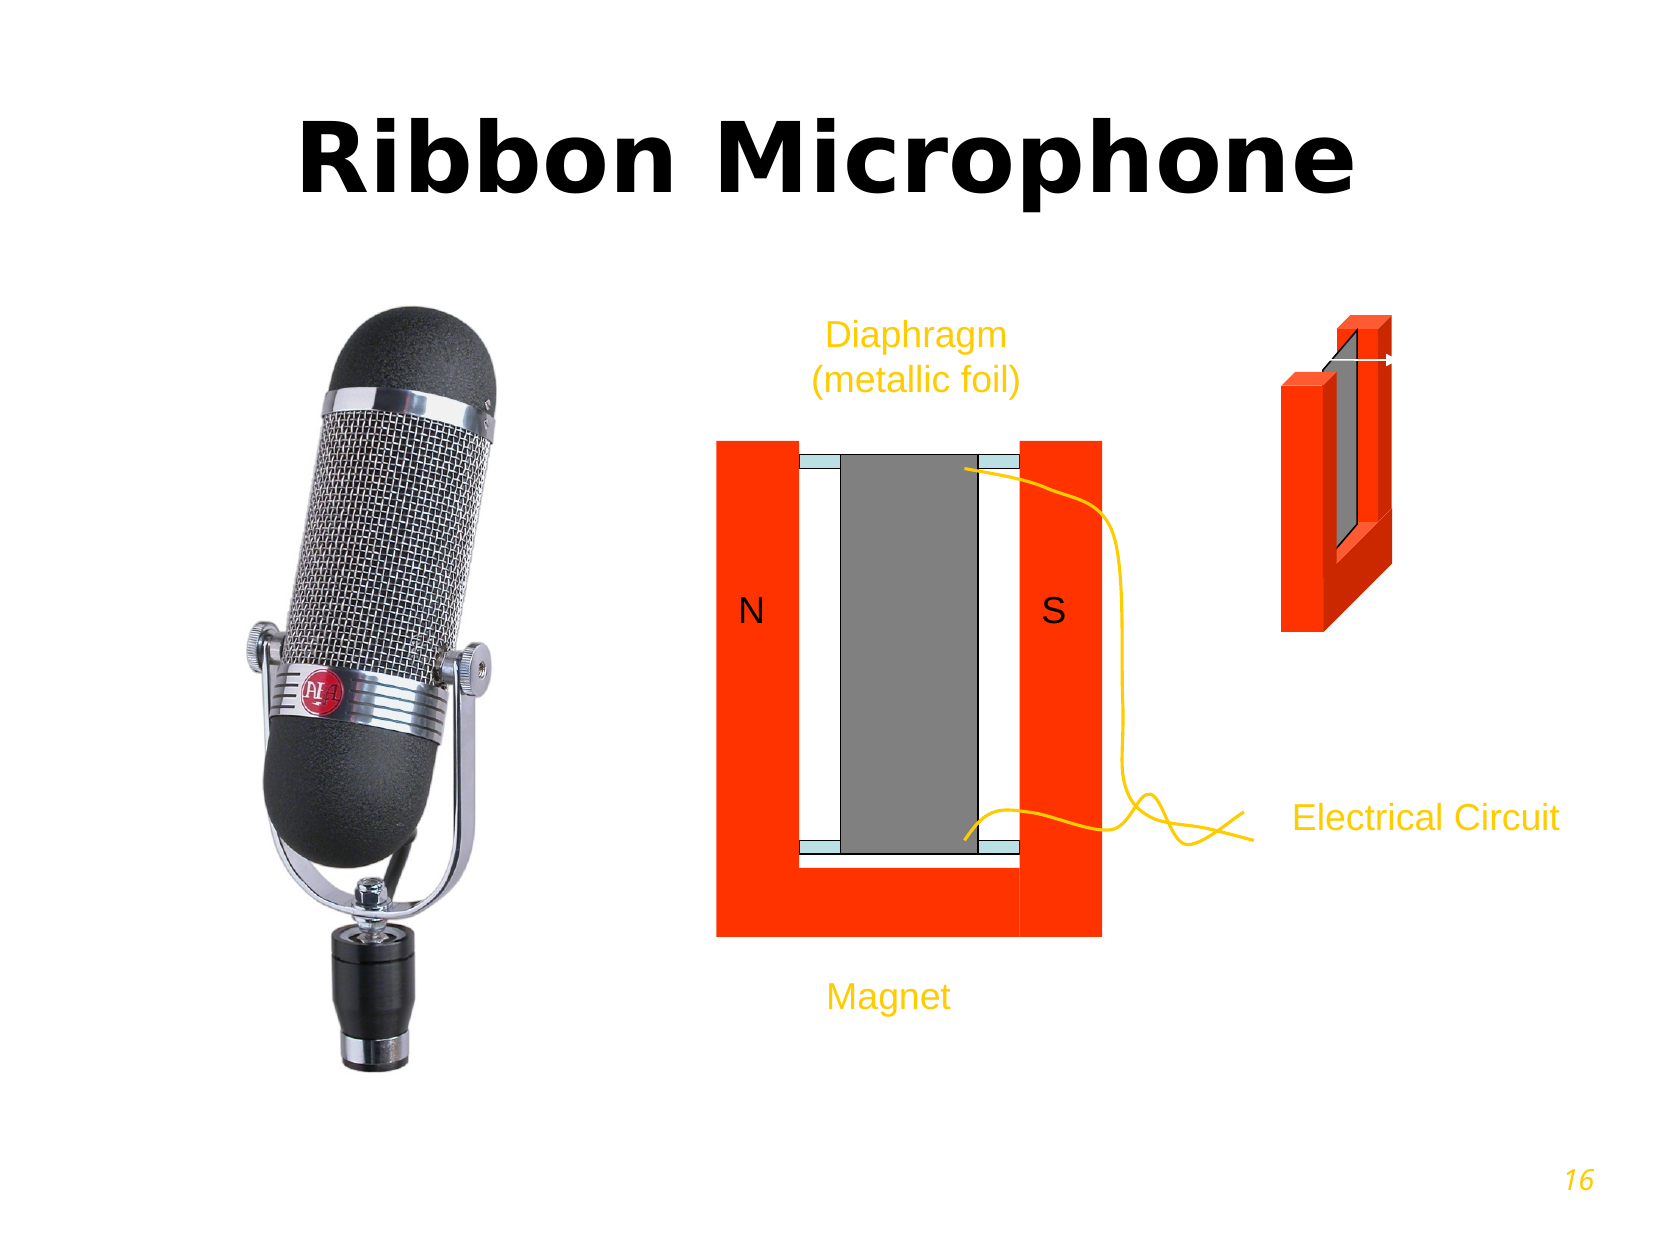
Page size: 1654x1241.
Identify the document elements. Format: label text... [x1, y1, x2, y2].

text_box [1281, 361, 1393, 633]
text_box [1019, 482, 1103, 828]
text_box Diaphragm (metallic foil) [716, 303, 1116, 408]
title Ribbon Microphone [82, 49, 1571, 257]
text_box Electrical Circuit [1226, 785, 1626, 846]
text_box [1332, 316, 1392, 359]
text_box [716, 440, 1103, 937]
text_box S [1026, 578, 1096, 639]
text_box Magnet [688, 964, 1089, 1025]
picture [219, 275, 524, 1103]
text_box N [723, 578, 793, 639]
slide_number <skaitlis> [1339, 1153, 1610, 1241]
